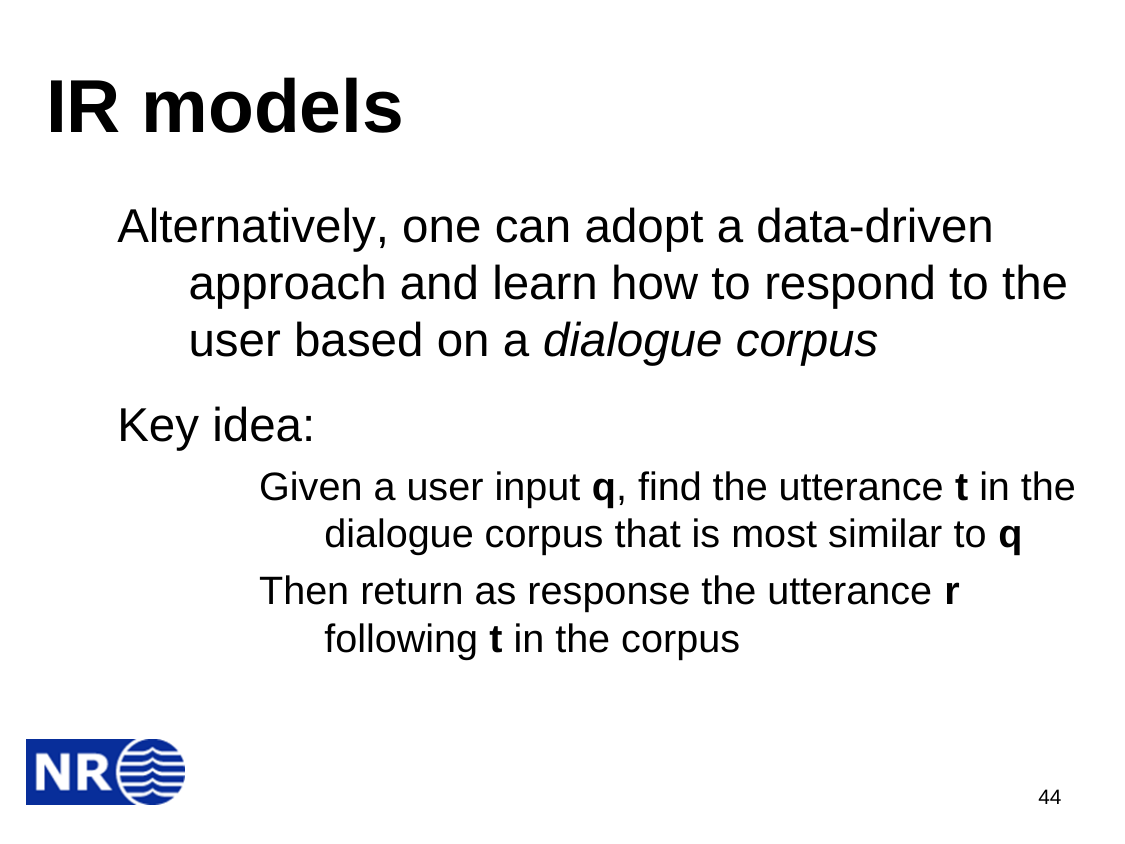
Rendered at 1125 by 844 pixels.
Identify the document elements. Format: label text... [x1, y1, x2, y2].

title IR models [30, 32, 1095, 157]
text_box [1023, 776, 1095, 811]
list Alternatively, one can adopt a data-driven approach and learn how to respond to the user based on a dialogue corpus Key idea: Given a user input q, find the utterance t in the dialogue corpus that is most similar to q Then return as response the utterance r following t in the corpus [30, 187, 1095, 694]
